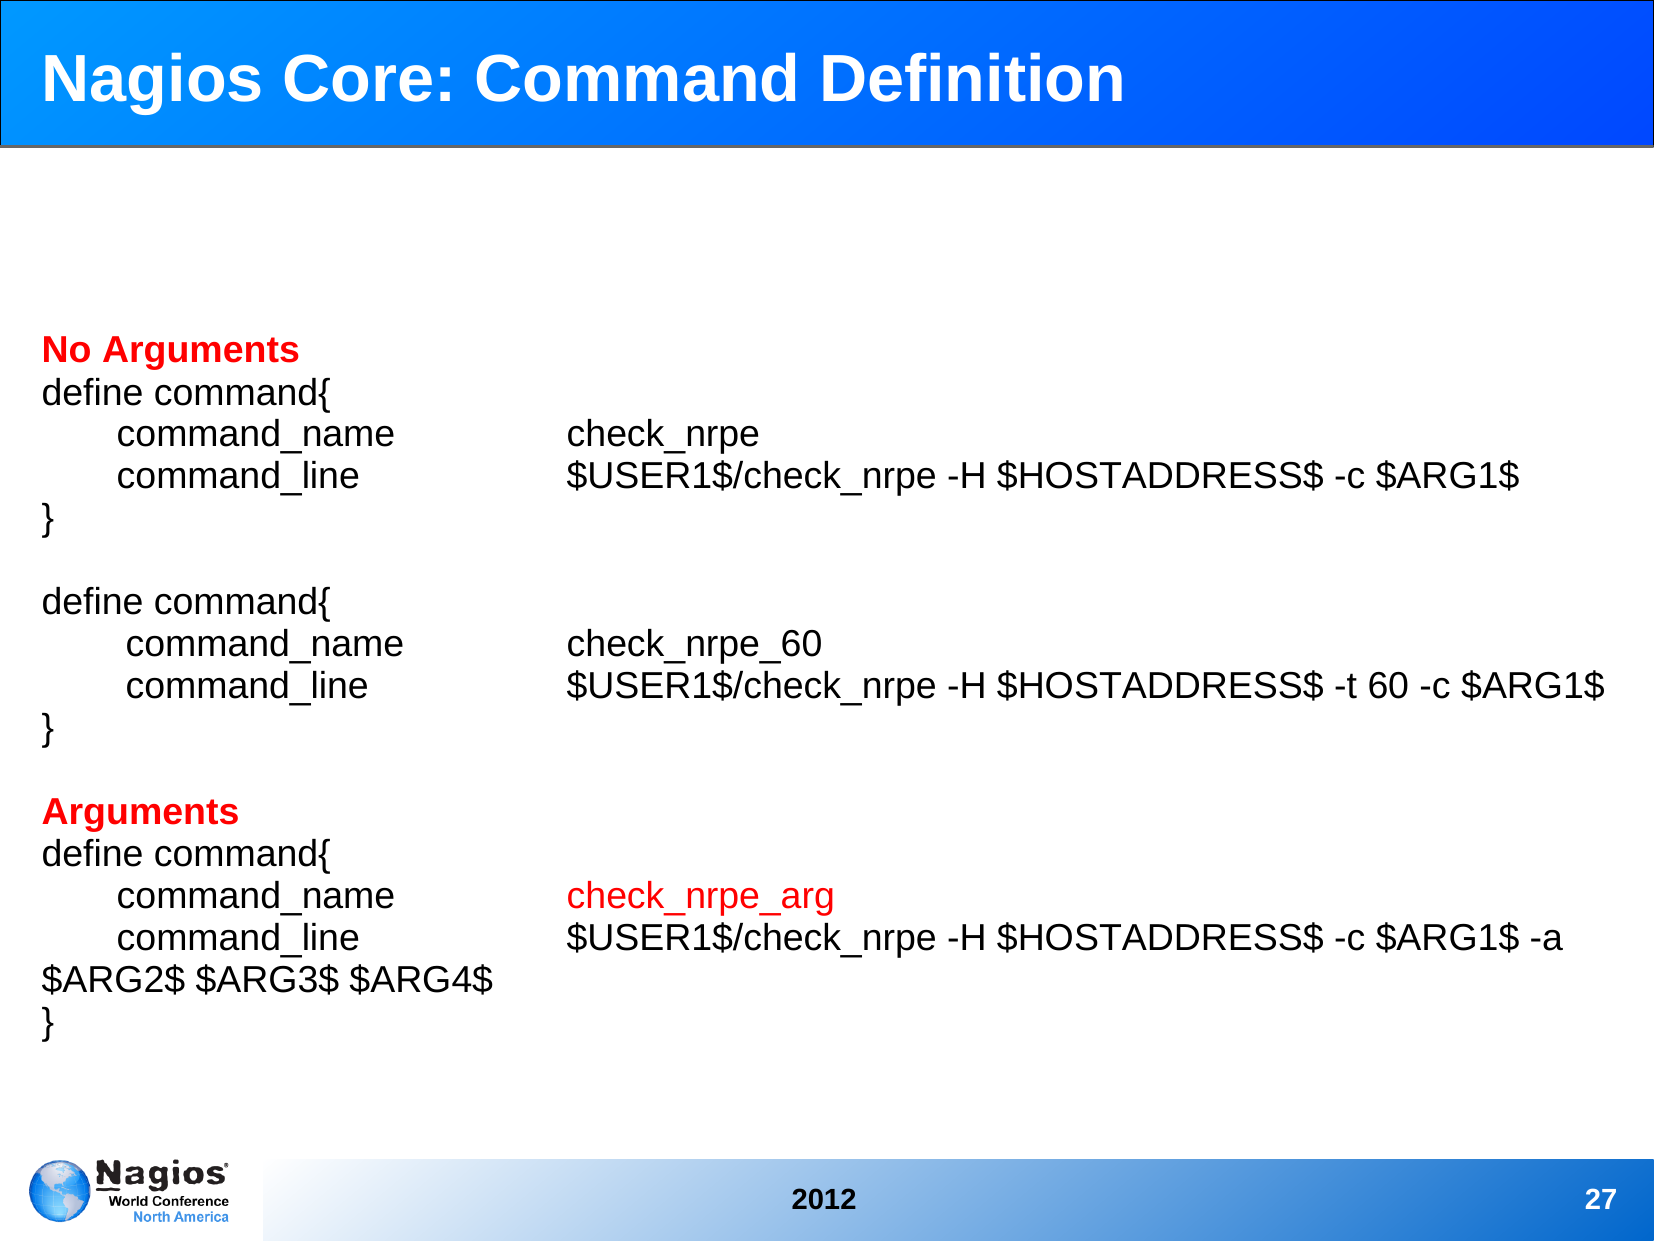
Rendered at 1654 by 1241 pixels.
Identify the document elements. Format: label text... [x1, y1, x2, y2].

picture [29, 1159, 229, 1235]
subtitle No Arguments define command{ command_name check_nrpe command_line $USER1$/check_nrpe -H $HOSTADDRESS$ -c $ARG1$ } define command{ command_name check_nrpe_60 command_line $USER1$/check_nrpe -H $HOSTADDRESS$ -t 60 -c $ARG1$ } Arguments define command{ command_name check_nrpe_arg command_line $USER1$/check_nrpe -H $HOSTADDRESS$ -c $ARG1$ -a $ARG2$ $ARG3$ $ARG4$ } [41, 184, 1618, 1187]
title Nagios Core: Command Definition [41, 36, 1248, 120]
